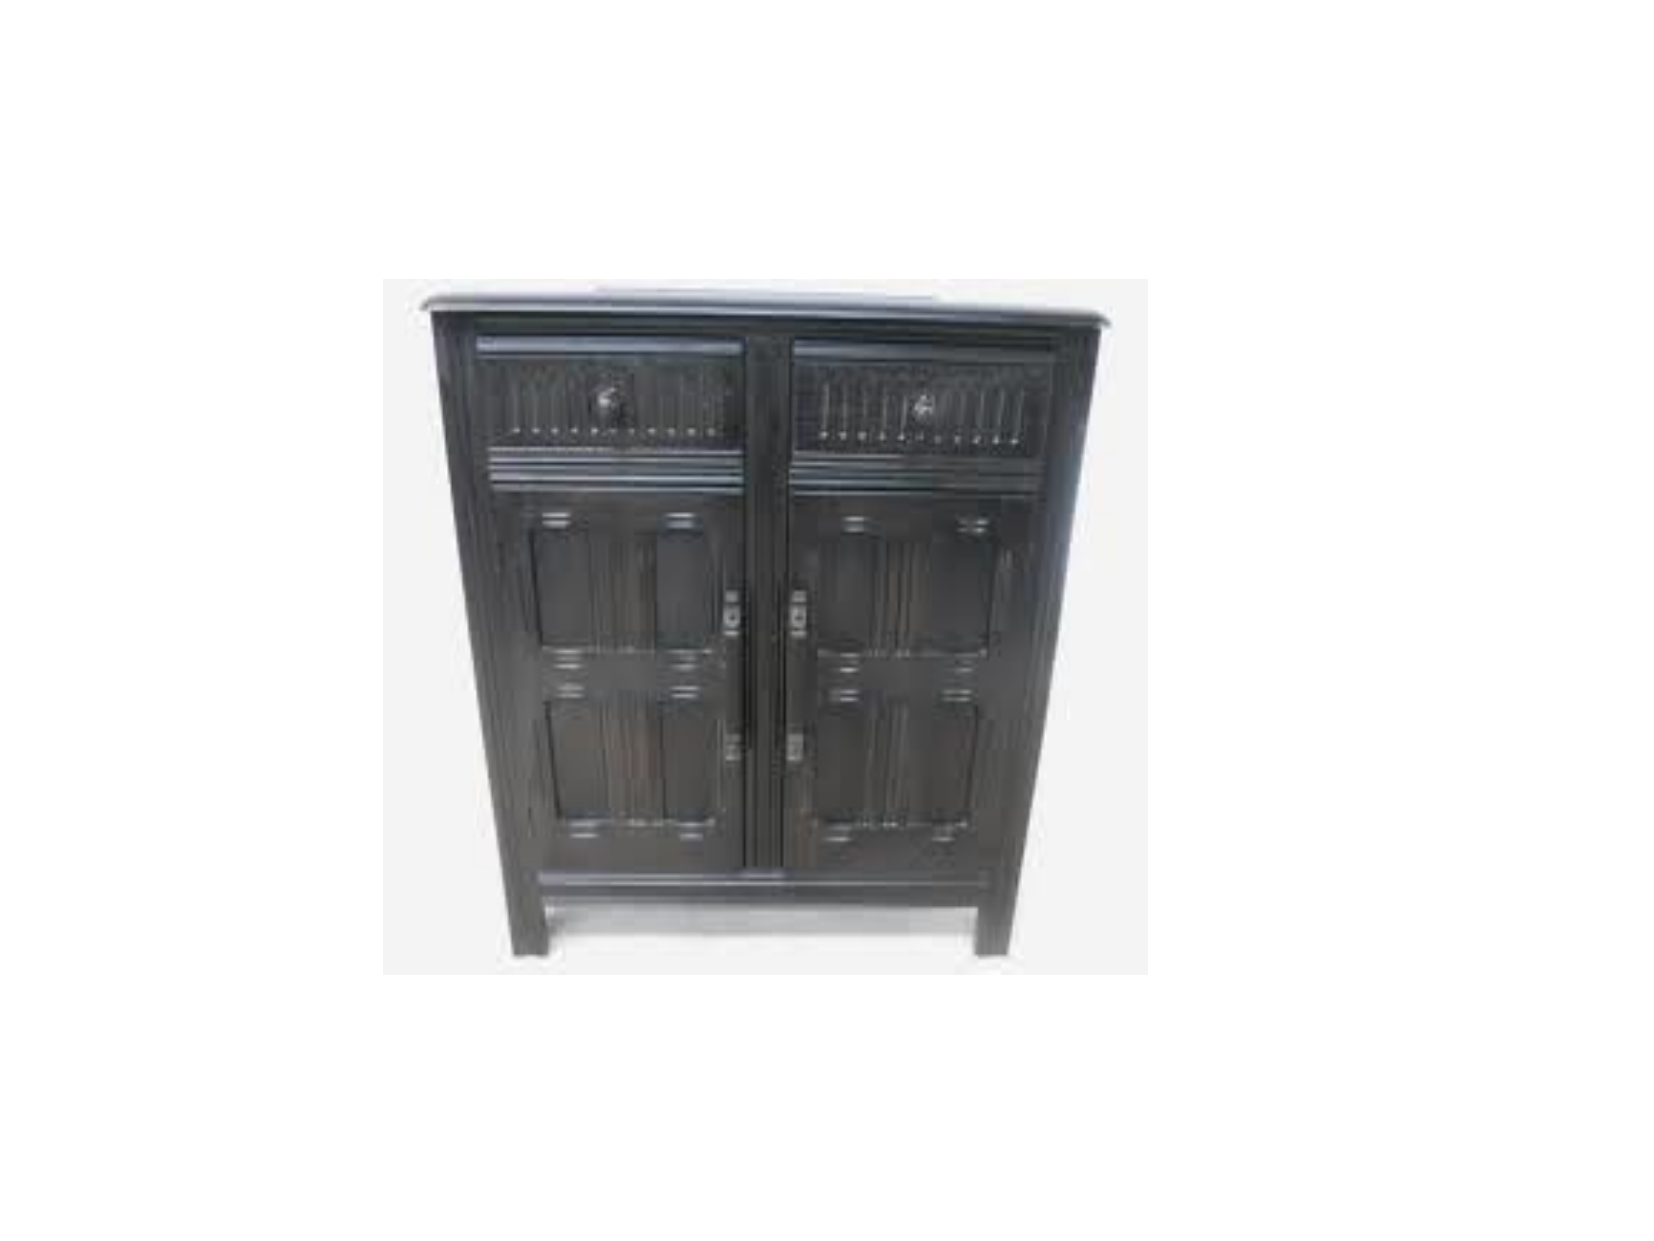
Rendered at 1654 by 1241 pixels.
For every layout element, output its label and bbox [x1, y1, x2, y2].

picture [383, 279, 1148, 975]
